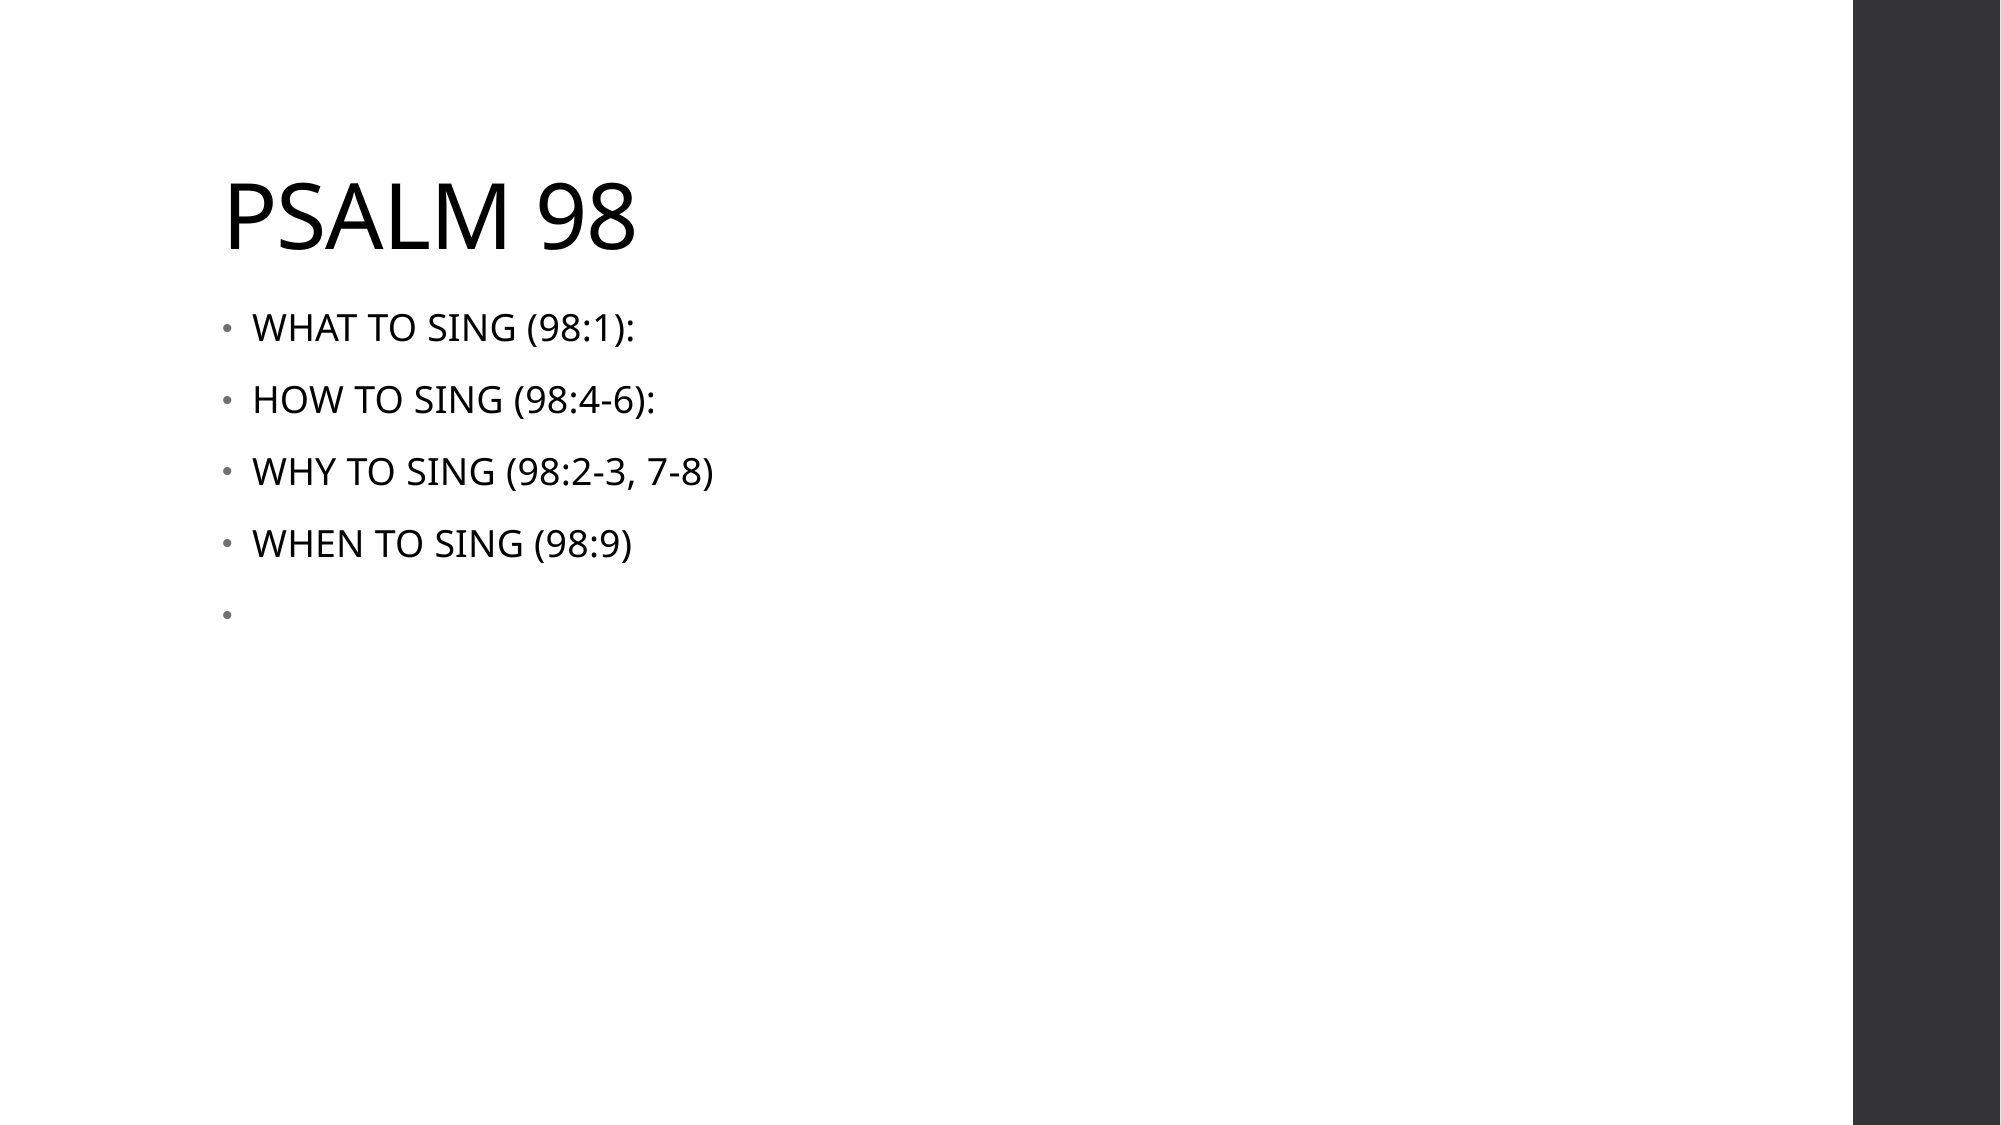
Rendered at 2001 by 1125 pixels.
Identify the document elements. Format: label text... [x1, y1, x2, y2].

title PSALM 98 [206, 60, 1797, 278]
list WHAT TO SING (98:1): HOW TO SING (98:4-6): WHY TO SING (98:2-3, 7-8) WHEN TO SING (98:9) [206, 299, 1617, 1014]
